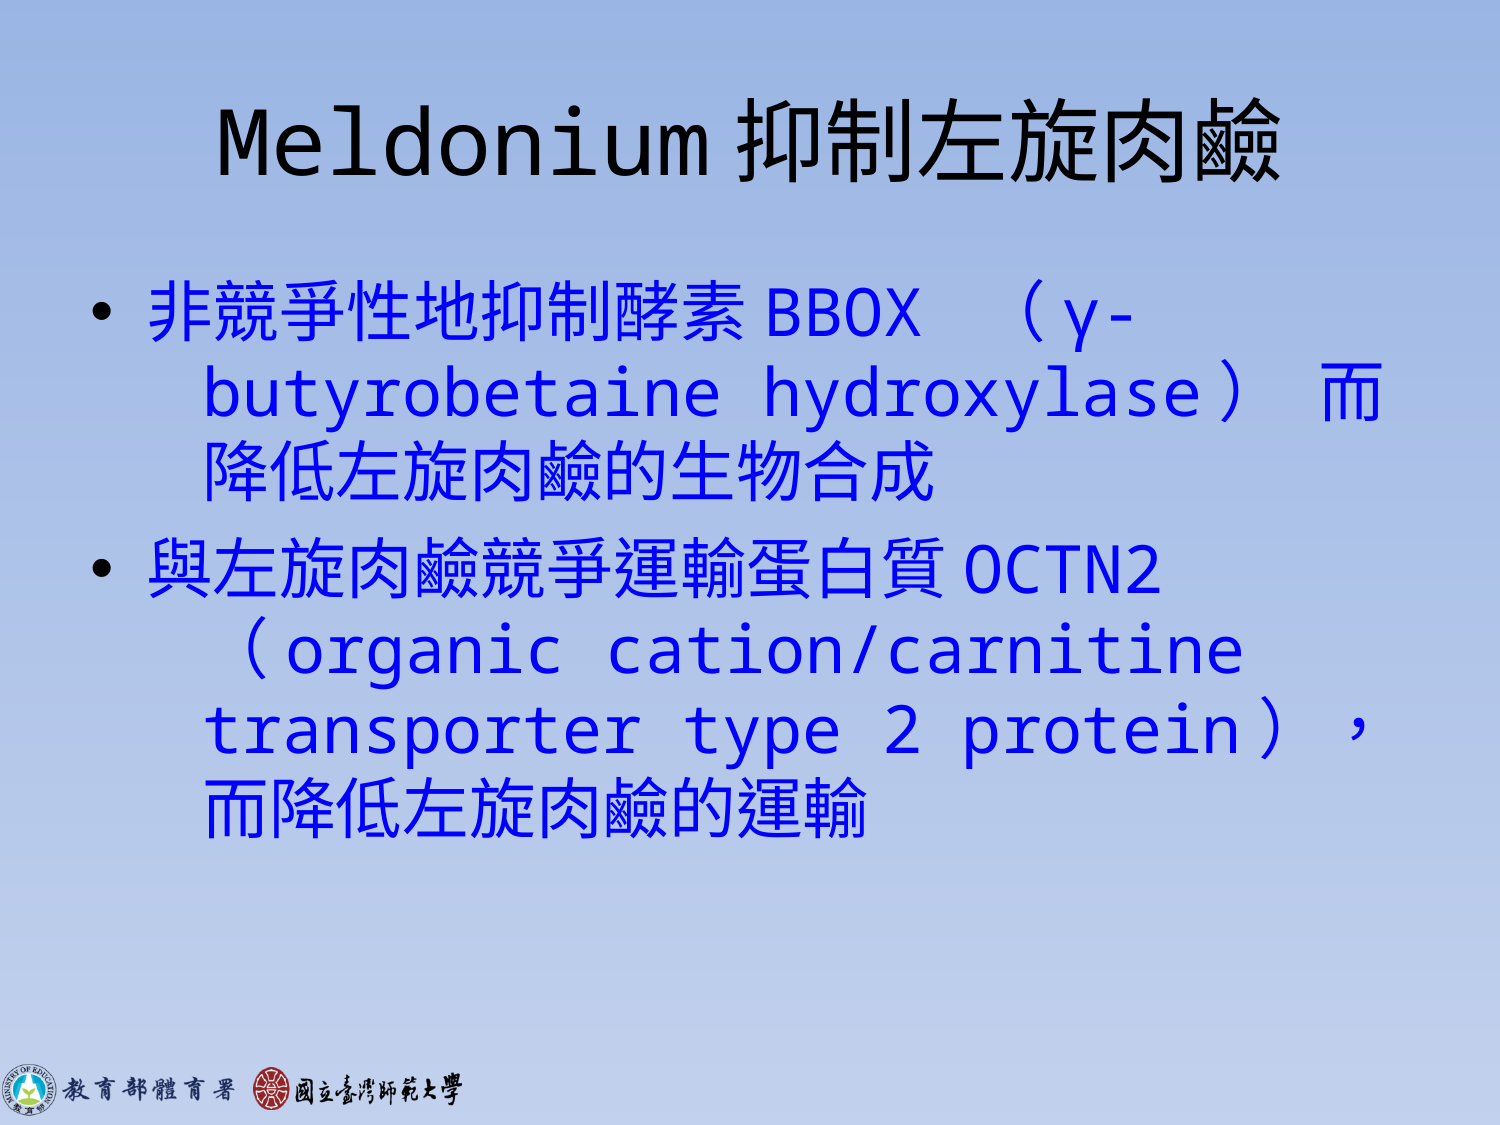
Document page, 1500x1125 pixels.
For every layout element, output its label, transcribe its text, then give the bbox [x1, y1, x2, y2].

title Meldonium抑制左旋肉鹼 [75, 45, 1426, 233]
list 非競爭性地抑制酵素BBOX （γ-butyrobetaine hydroxylase） 而降低左旋肉鹼的生物合成 與左旋肉鹼競爭運輸蛋白質OCTN2 （organic cation/carnitine transporter type 2 protein），而降低左旋肉鹼的運輸 [75, 262, 1426, 1005]
